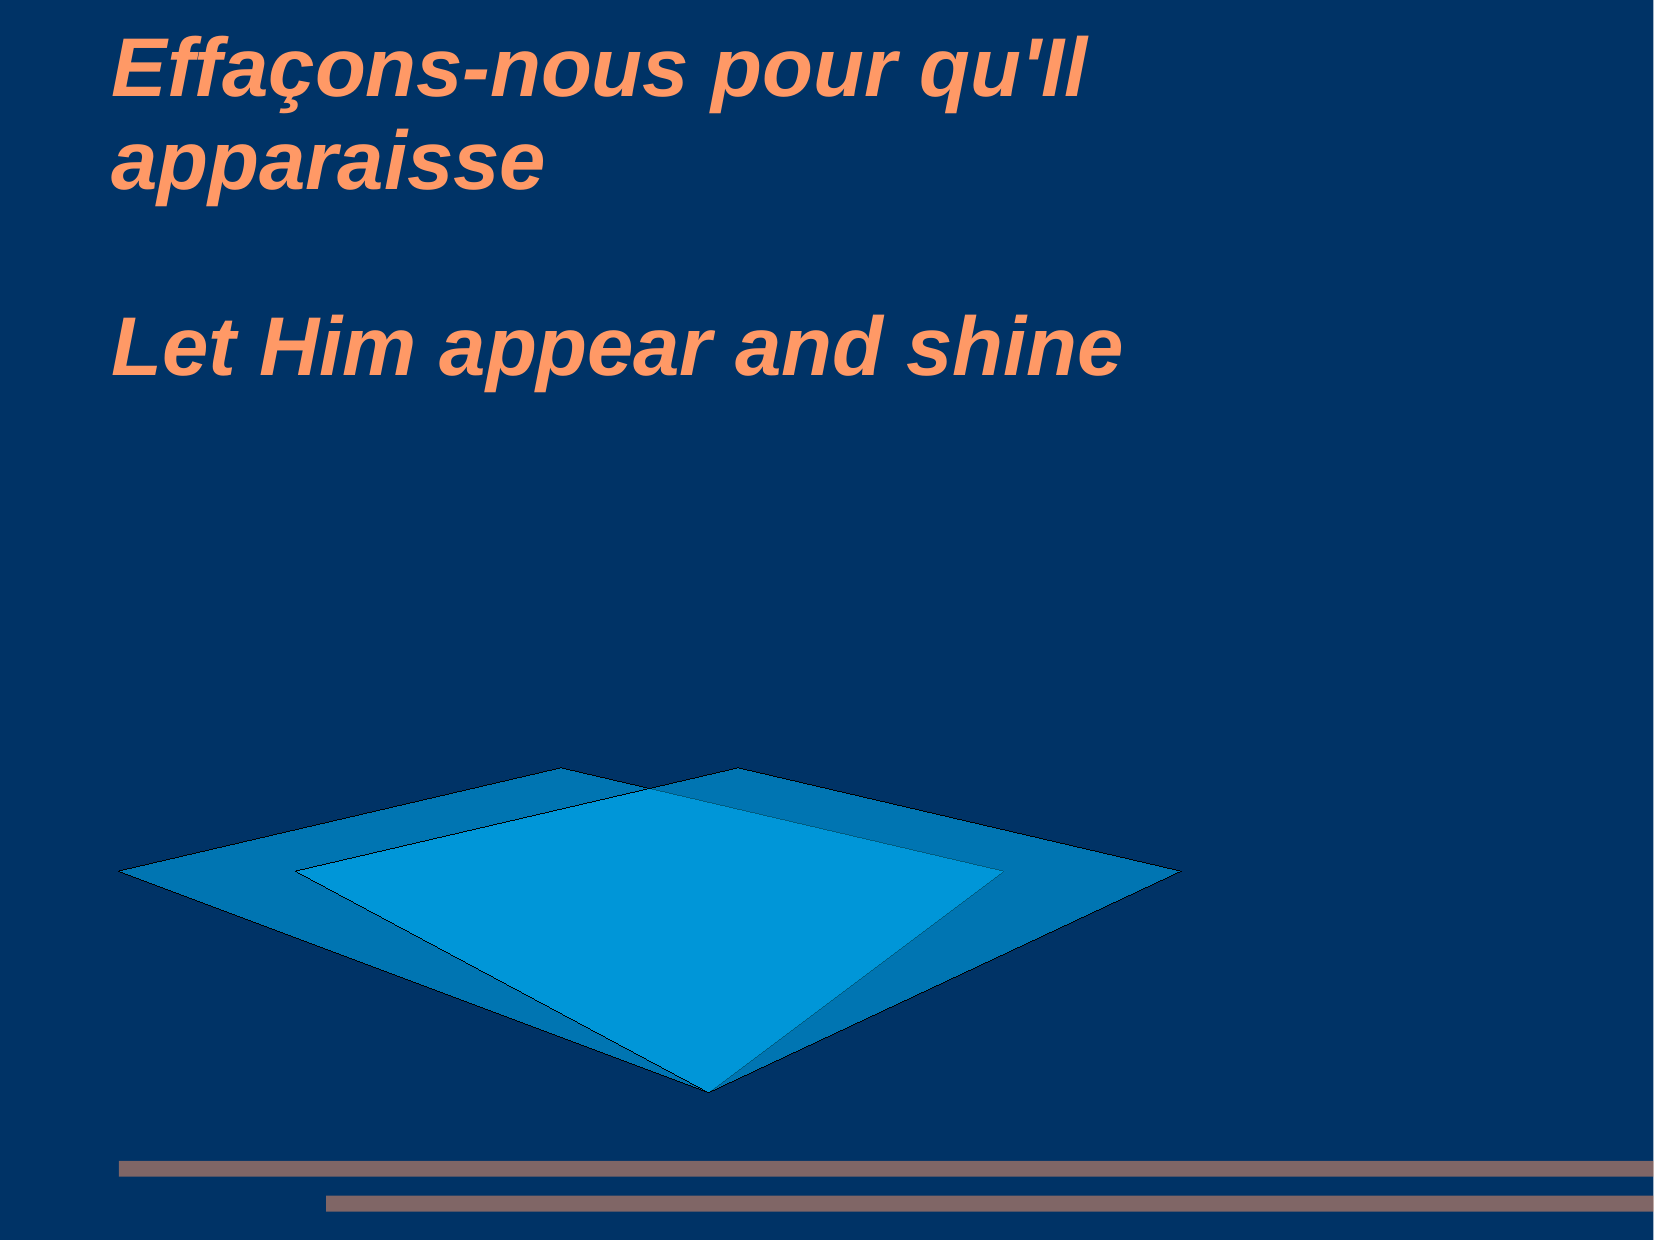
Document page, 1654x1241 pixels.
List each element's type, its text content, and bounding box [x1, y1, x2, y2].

title Effaçons-nous pour qu'Il apparaisse Let Him appear and shine [111, 21, 1524, 394]
text_box [118, 767, 1182, 1093]
